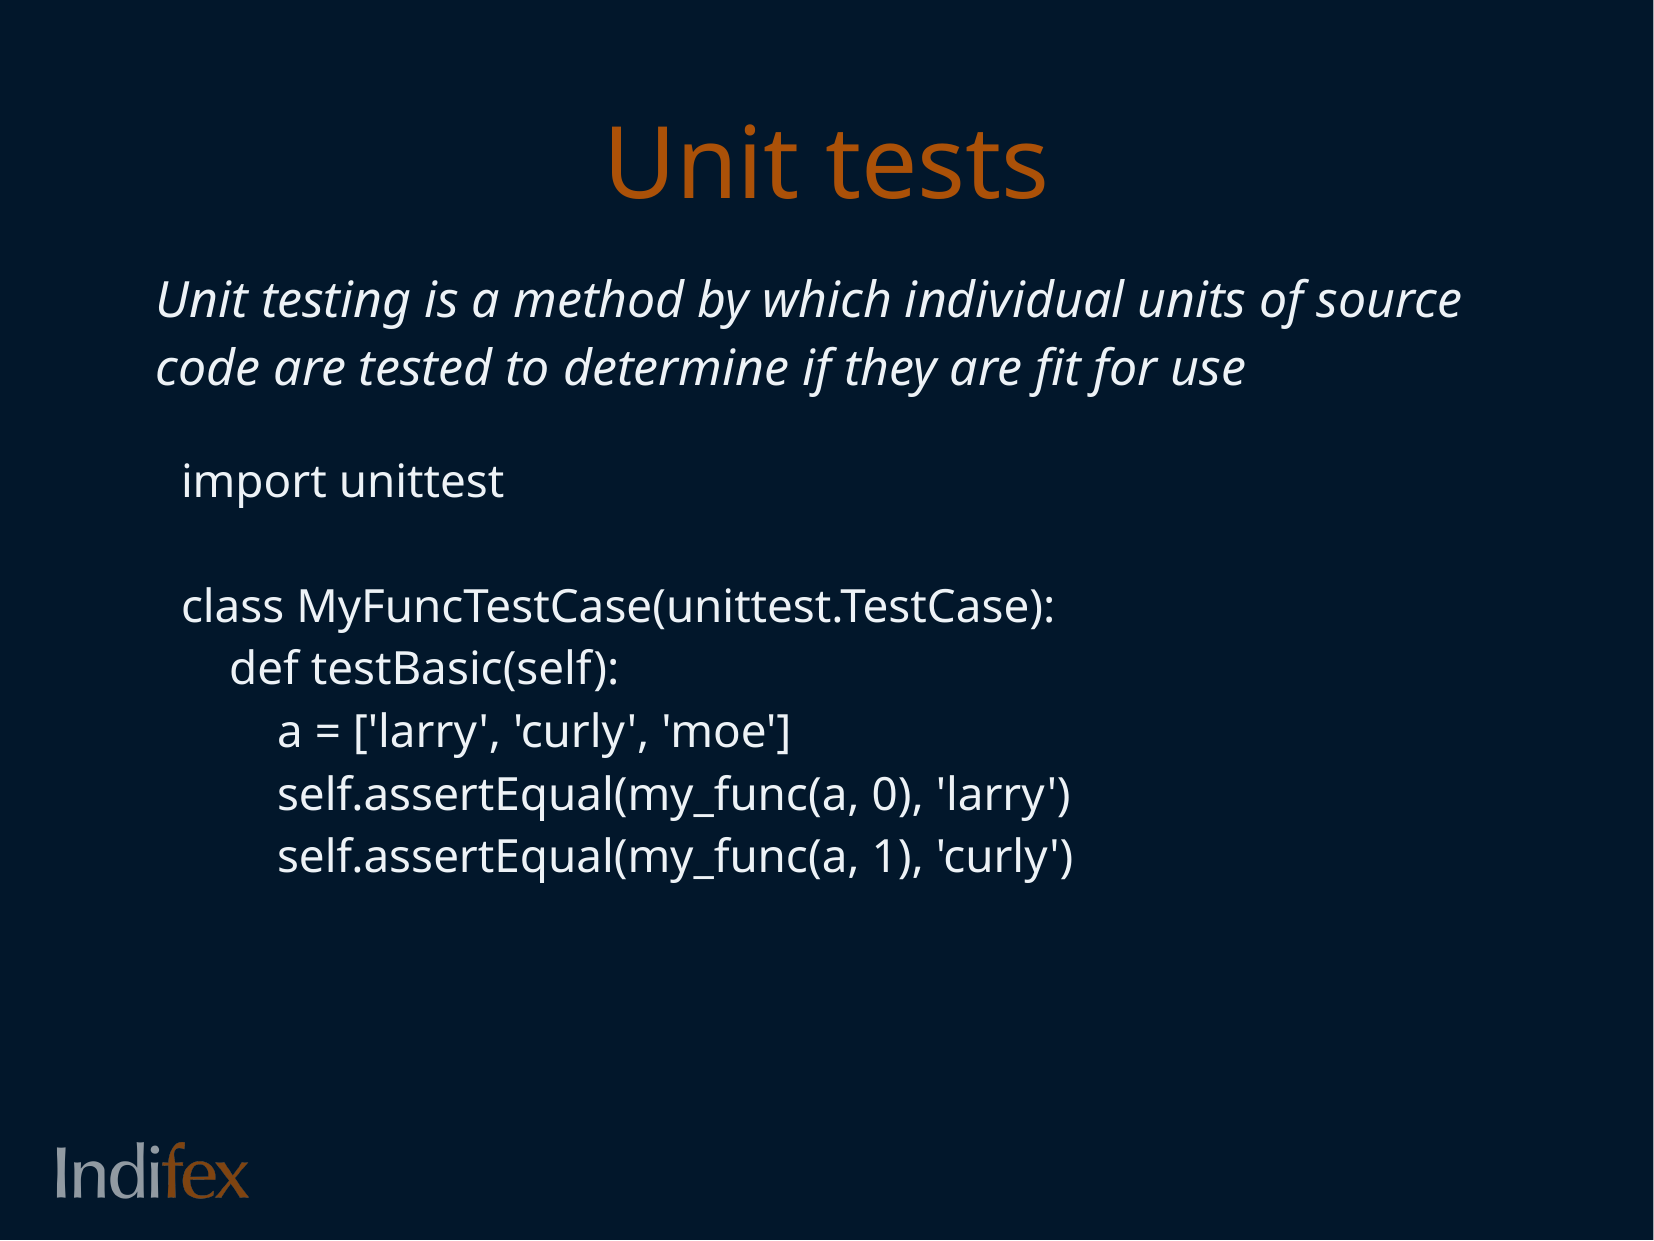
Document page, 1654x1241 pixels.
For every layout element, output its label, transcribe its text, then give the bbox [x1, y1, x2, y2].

text_box Unit testing is a method by which individual units of source code are tested to determine if they are fit for use [141, 256, 1513, 390]
text_box import unittest class MyFuncTestCase(unittest.TestCase): def testBasic(self): a = ['larry', 'curly', 'moe'] self.assertEqual(my_func(a, 0), 'larry') self.assertEqual(my_func(a, 1), 'curly') [166, 441, 1480, 834]
picture [56, 1142, 249, 1241]
title Unit tests [82, 49, 1571, 257]
